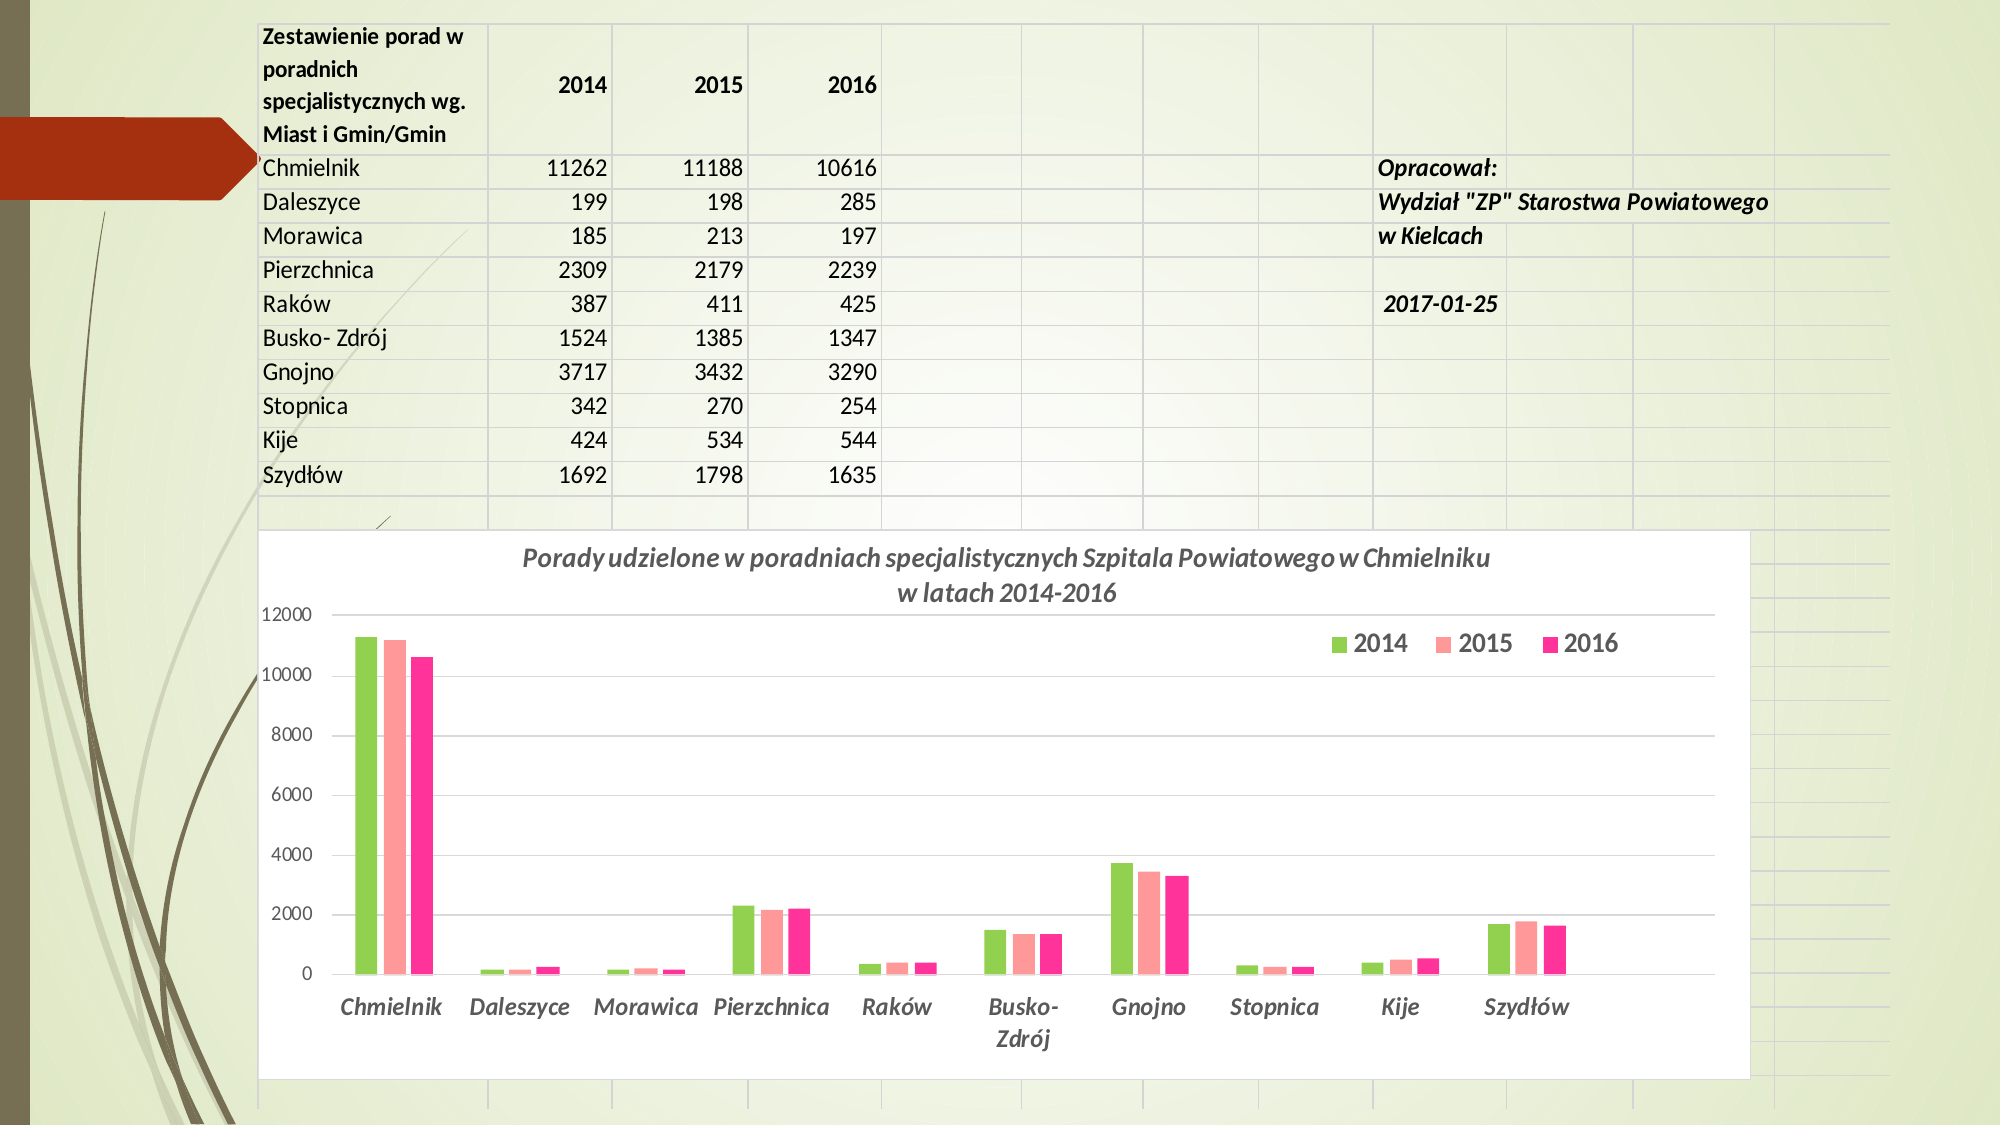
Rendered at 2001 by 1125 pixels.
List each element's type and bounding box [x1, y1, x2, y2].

picture [257, 23, 1892, 1111]
